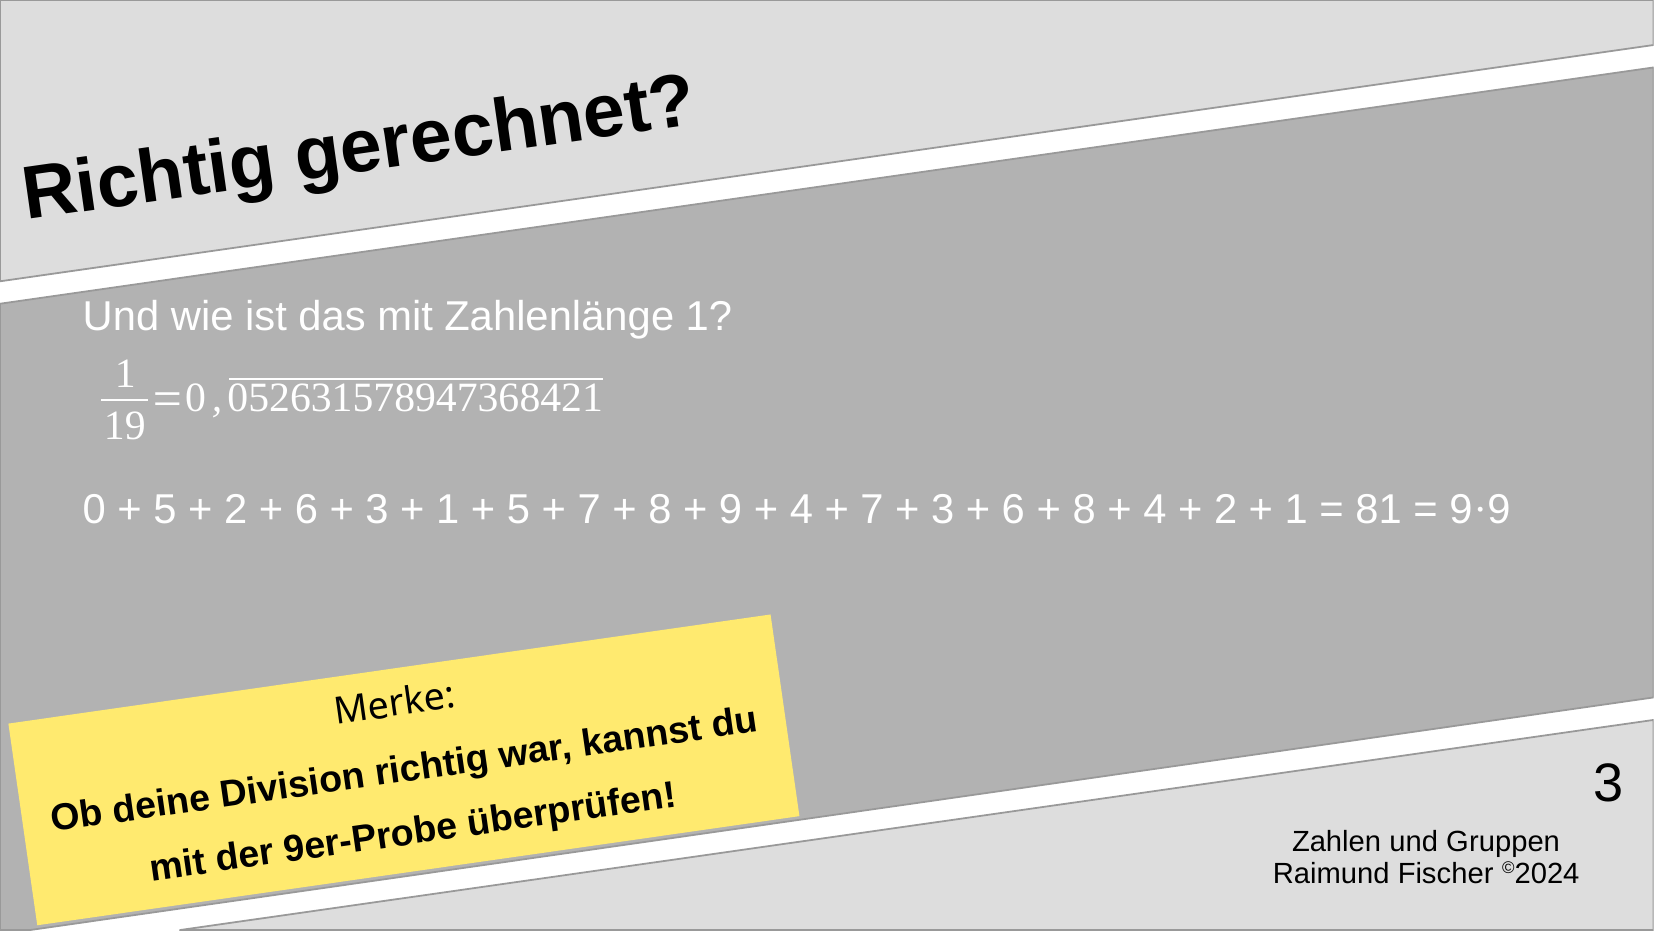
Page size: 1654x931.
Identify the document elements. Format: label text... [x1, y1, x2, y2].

title Richtig gerechnet? [11, 0, 1496, 272]
list Und wie ist das mit Zahlenlänge 1? 0 + 5 + 2 + 6 + 3 + 1 + 5 + 7 + 8 + 9 + 4 + 7 + 3 + 6 + 8 + 4 + 2 + 1 = 81 = 9·9 [82, 292, 1538, 567]
chart [99, 350, 606, 449]
text_box Merke: Ob deine Division richtig war, kannst du mit der 9er-Probe überprüfen! [8, 614, 800, 926]
